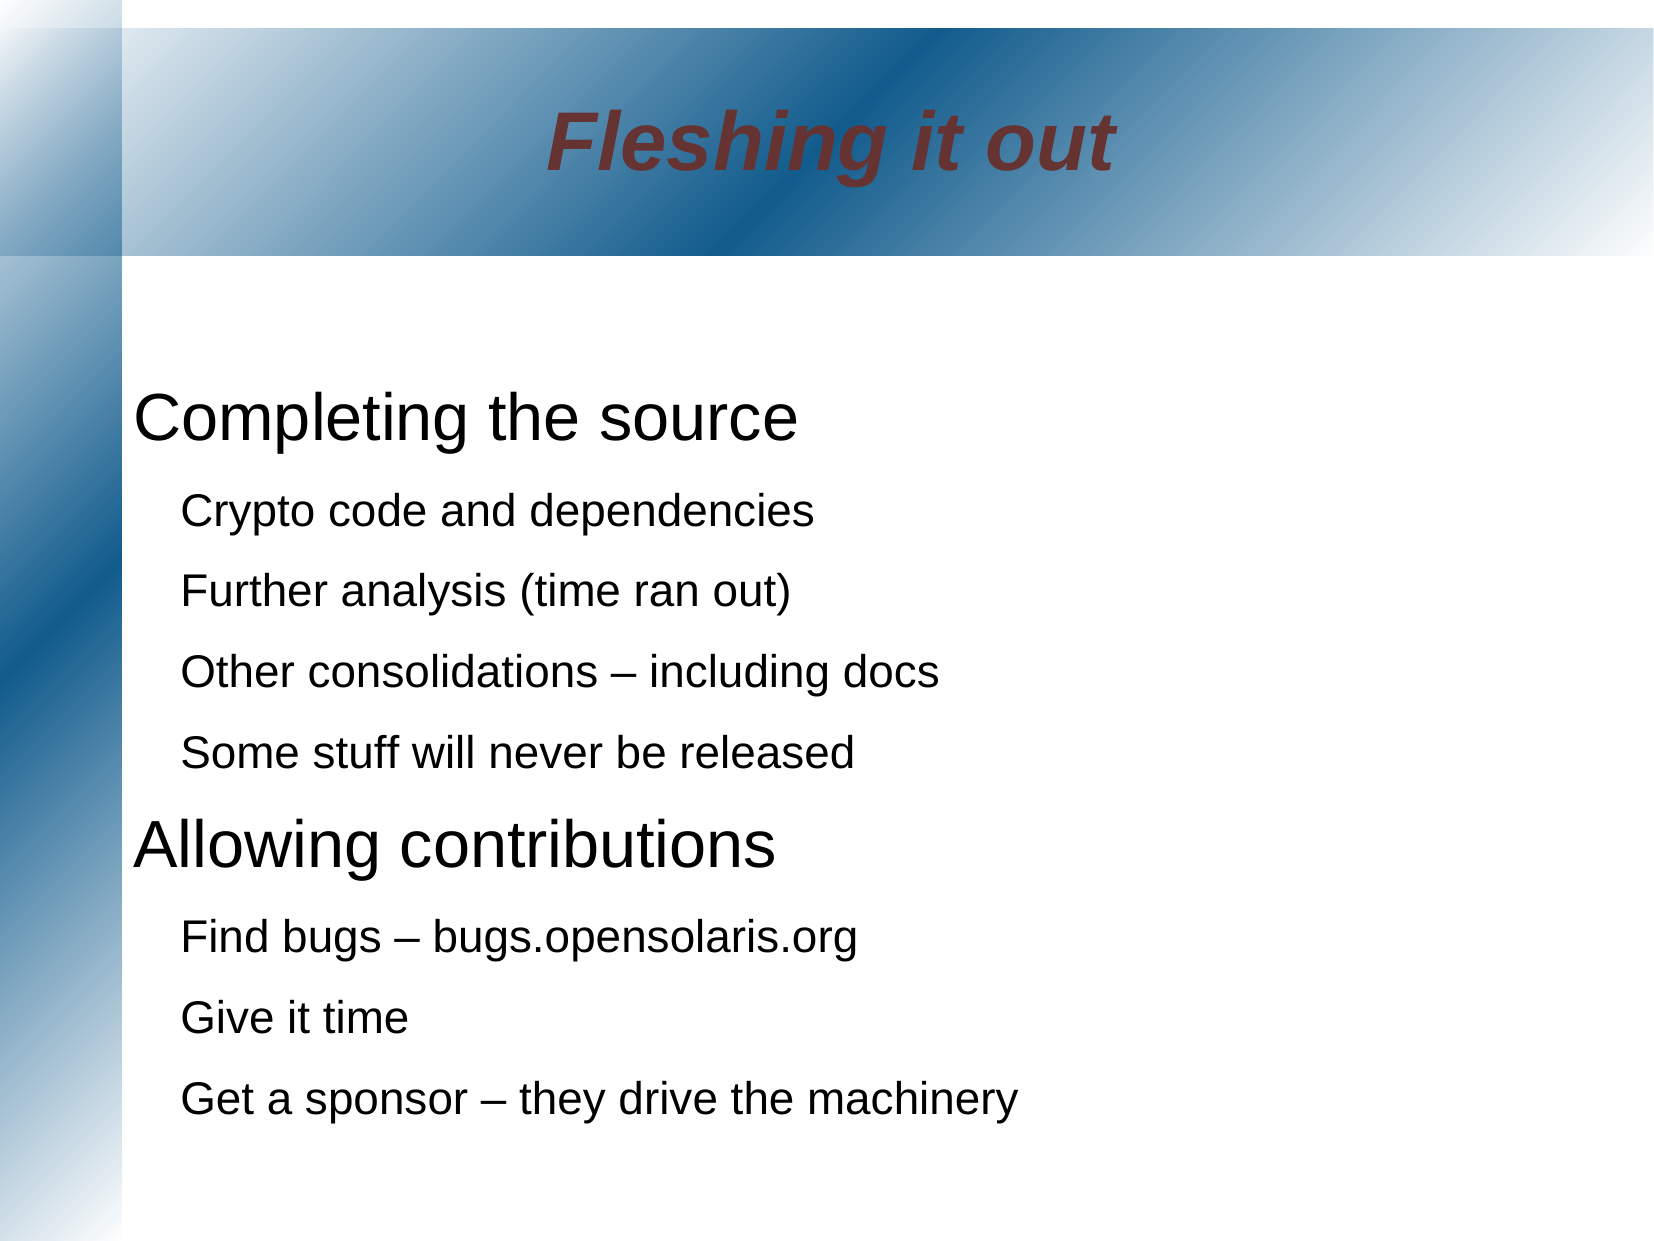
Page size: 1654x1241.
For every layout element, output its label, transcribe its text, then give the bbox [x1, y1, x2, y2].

title Fleshing it out [125, 37, 1538, 246]
list Completing the source Crypto code and dependencies Further analysis (time ran out) Other consolidations – including docs Some stuff will never be released Allowing contributions Find bugs – bugs.opensolaris.org Give it time Get a sponsor – they drive the machinery [121, 380, 1534, 1162]
